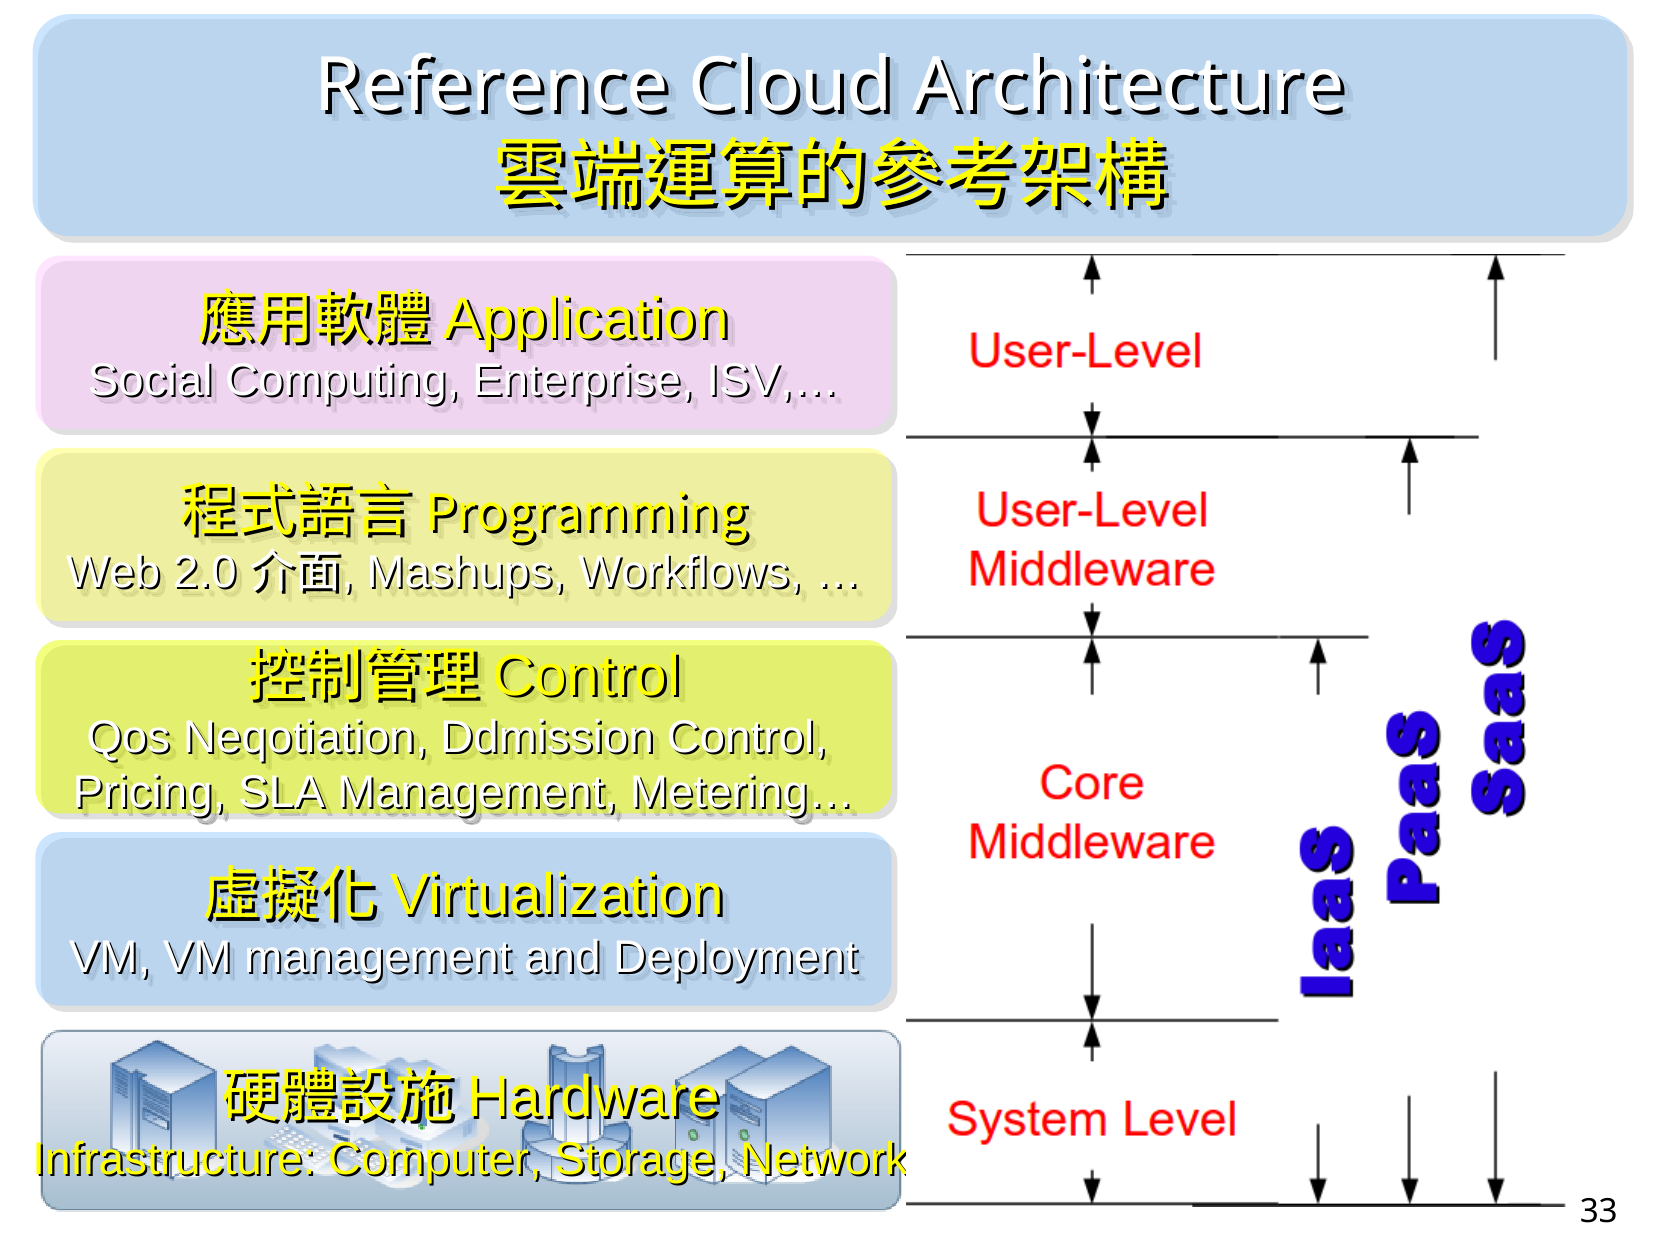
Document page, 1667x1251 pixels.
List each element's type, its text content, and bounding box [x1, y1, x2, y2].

picture [35, 254, 1567, 1218]
text_box 虛擬化 Virtualization VM, VM management and Deployment [35, 832, 892, 1006]
text_box 程式語言 Programming Web 2.0 介面, Mashups, Workflows, … [35, 447, 892, 622]
text_box 應用軟體 Application Social Computing, Enterprise, ISV,… [35, 255, 892, 429]
text_box 控制管理 Control Qos Neqotiation, Ddmission Control, Pricing, SLA Management, Metering… [35, 640, 892, 814]
text_box Reference Cloud Architecture 雲端運算的參考架構 [32, 14, 1628, 237]
